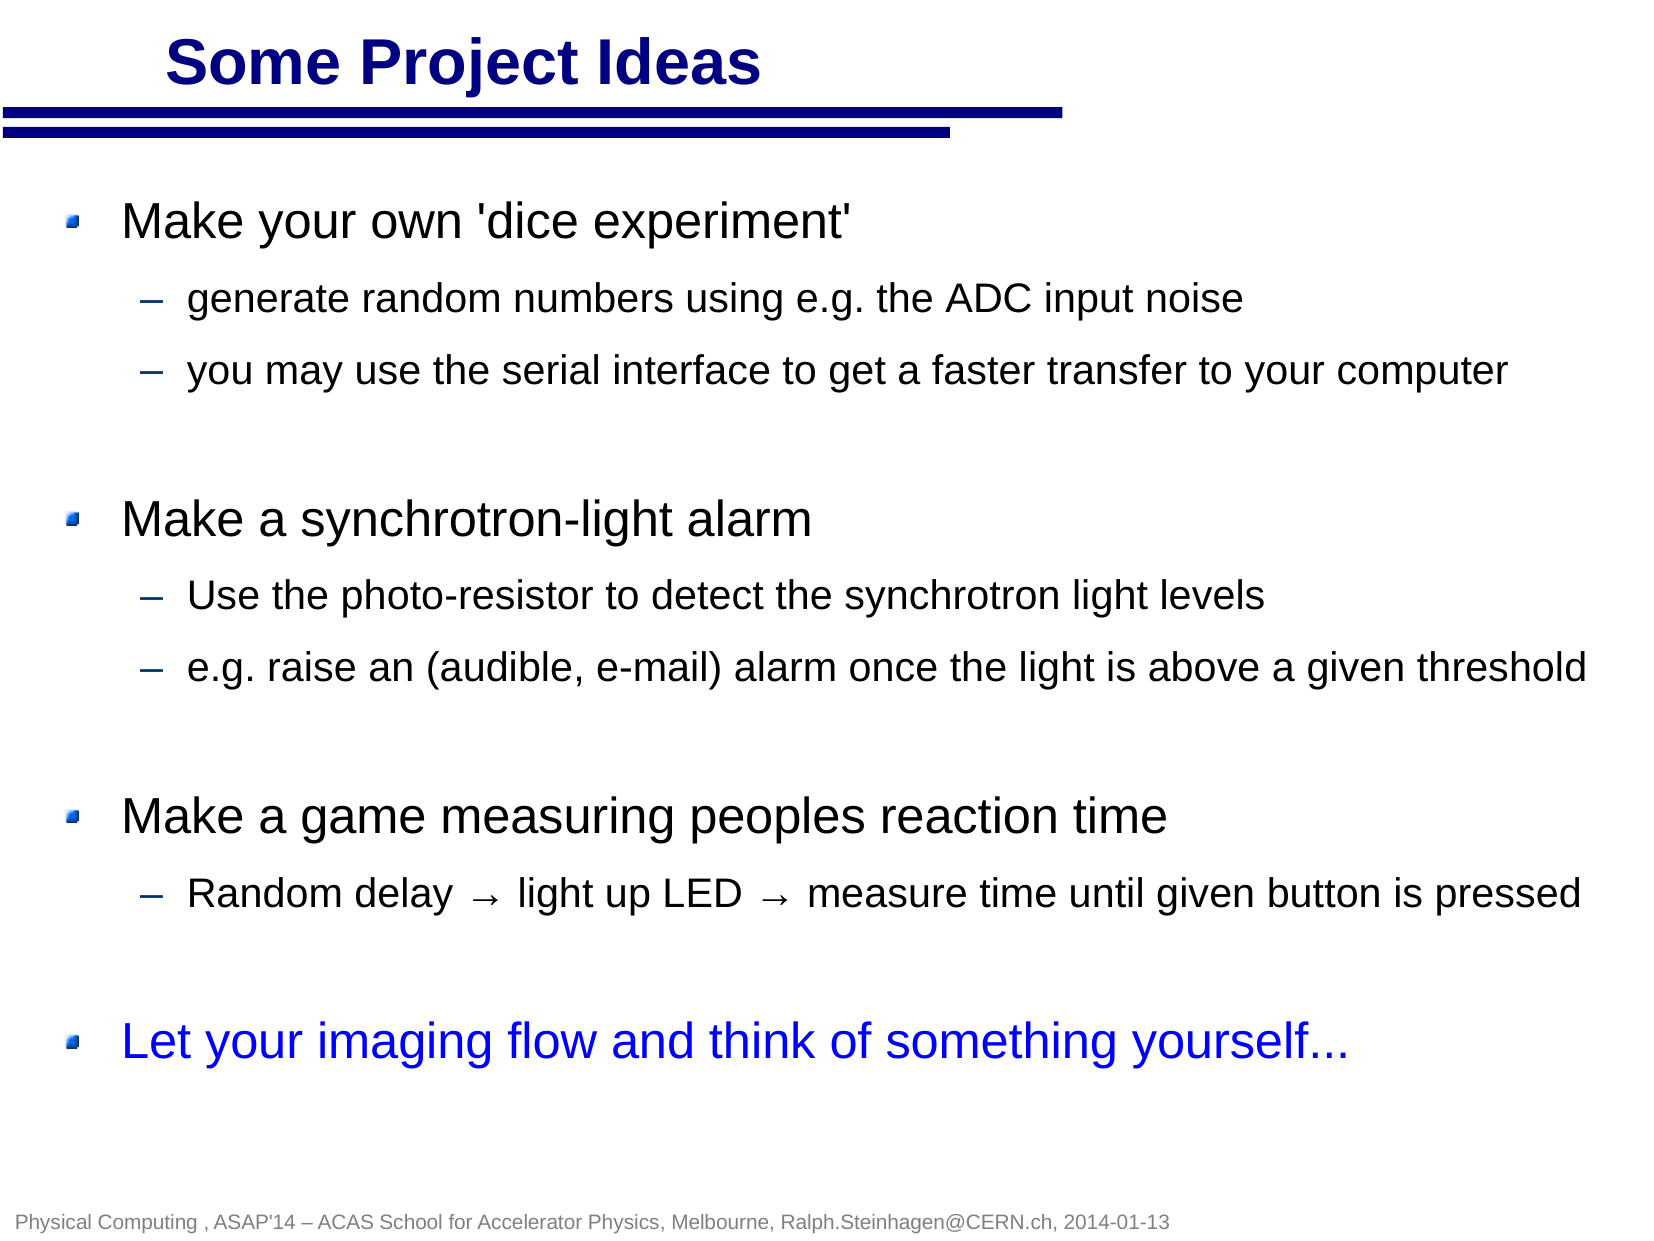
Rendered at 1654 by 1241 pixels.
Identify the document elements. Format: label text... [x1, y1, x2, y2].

list Make your own 'dice experiment' generate random numbers using e.g. the ADC input noise you may use the serial interface to get a faster transfer to your computer Make a synchrotron-light alarm Use the photo-resistor to detect the synchrotron light levels e.g. raise an (audible, e-mail) alarm once the light is above a given threshold Make a game measuring peoples reaction time Random delay → light up LED → measure time until given button is pressed Let your imaging flow and think of something yourself... [65, 192, 1628, 1205]
title Some Project Ideas [165, 0, 1323, 124]
